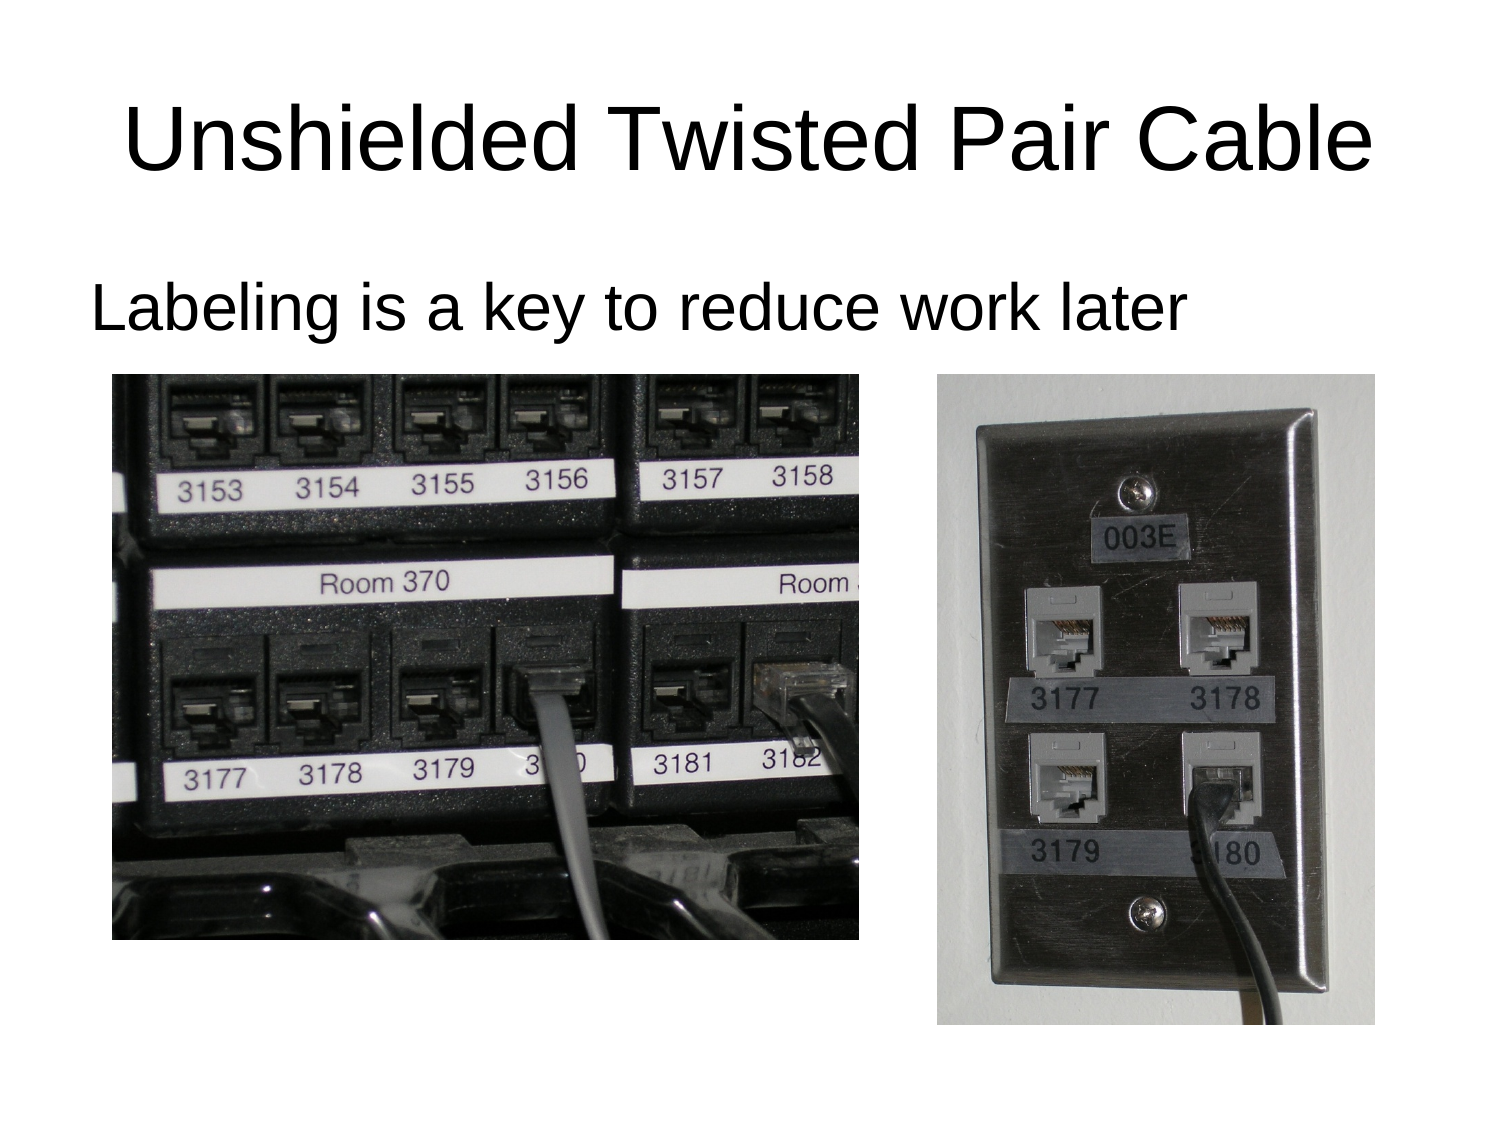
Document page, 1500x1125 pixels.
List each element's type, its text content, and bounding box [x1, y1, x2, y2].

title Unshielded Twisted Pair Cable [75, 45, 1426, 233]
list Labeling is a key to reduce work later [75, 262, 1426, 455]
picture [112, 374, 859, 940]
picture [937, 374, 1375, 1026]
